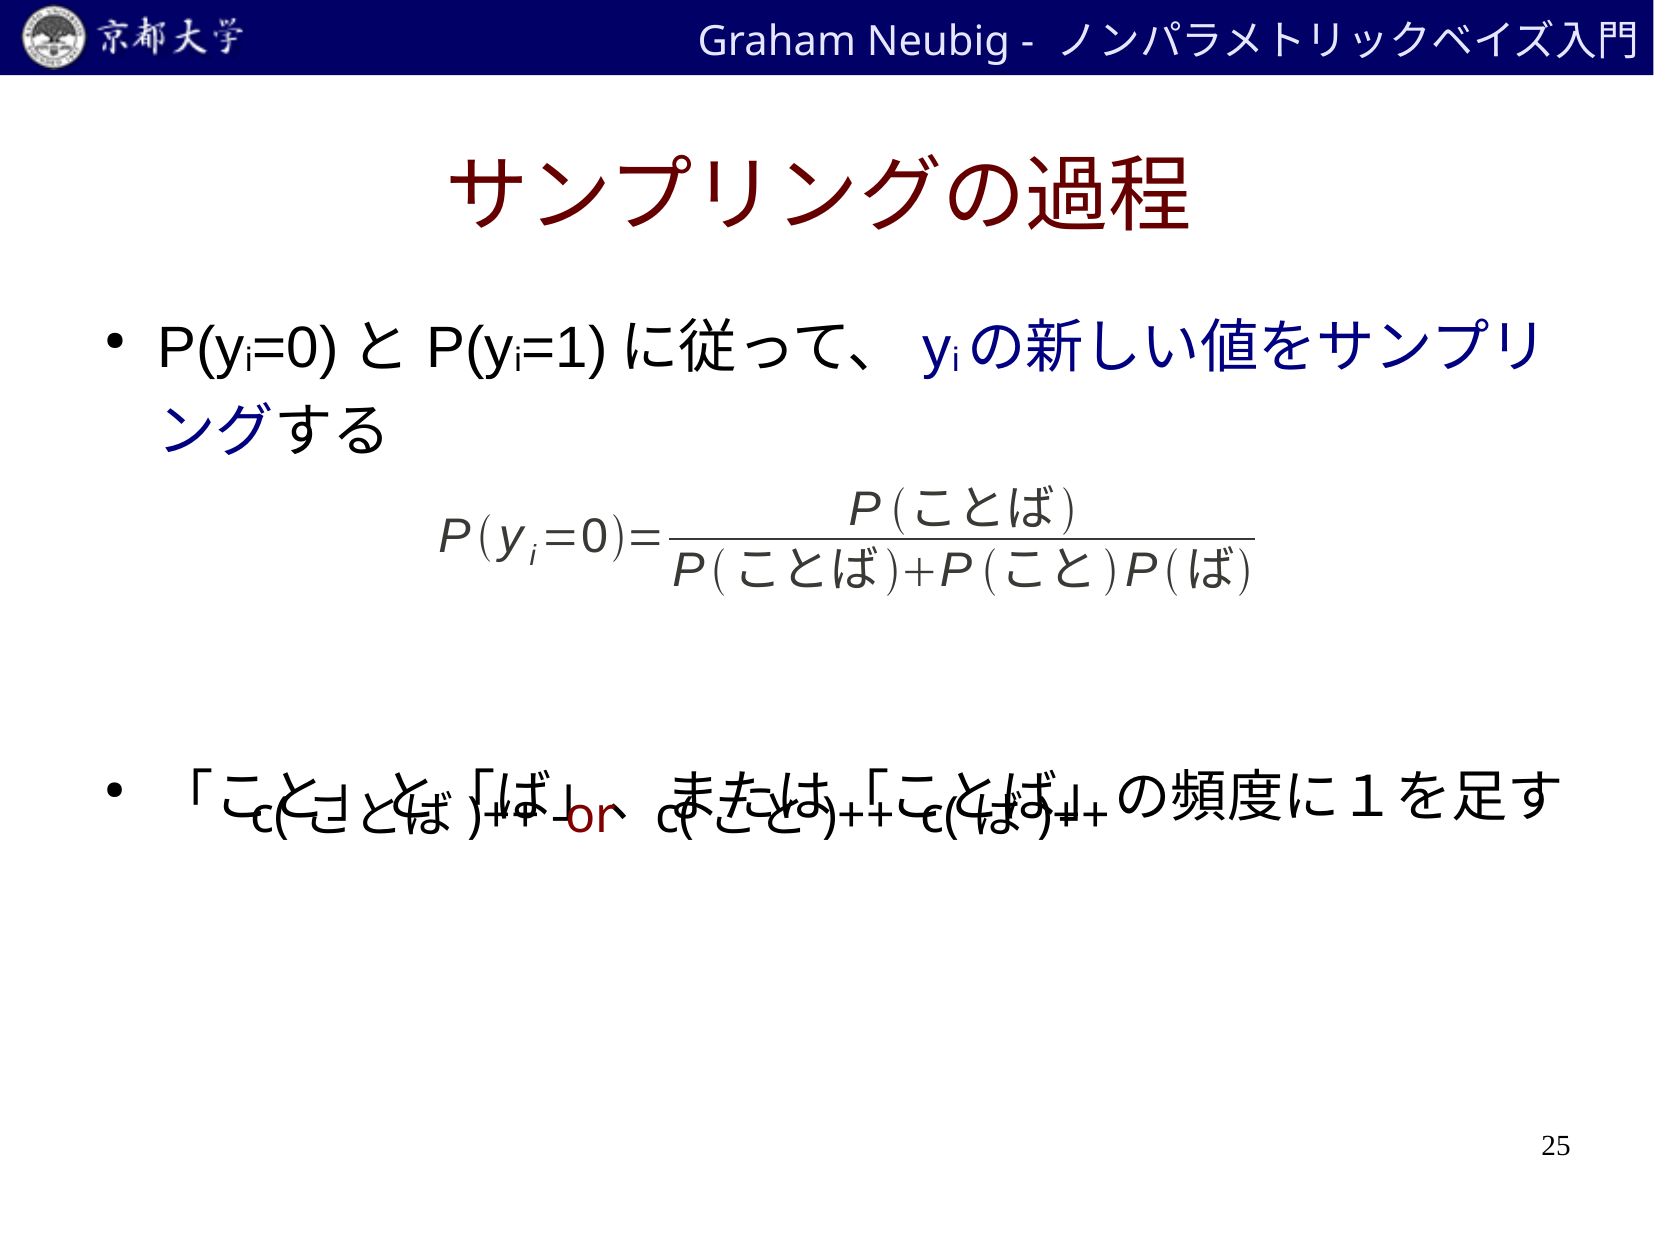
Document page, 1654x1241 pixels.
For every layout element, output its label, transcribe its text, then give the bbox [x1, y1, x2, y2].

text_box c(ことば)++ or c(こと)++ c(ば)++ [235, 766, 1463, 836]
picture [0, 0, 247, 70]
list P(yi=0)とP(yi=1)に従って、yiの新しい値をサンプリングする 「こと」と「ば」、または「ことば」の頻度に１を足す [86, 300, 1576, 726]
chart [426, 480, 1270, 601]
title サンプリングの過程 [75, 100, 1564, 277]
